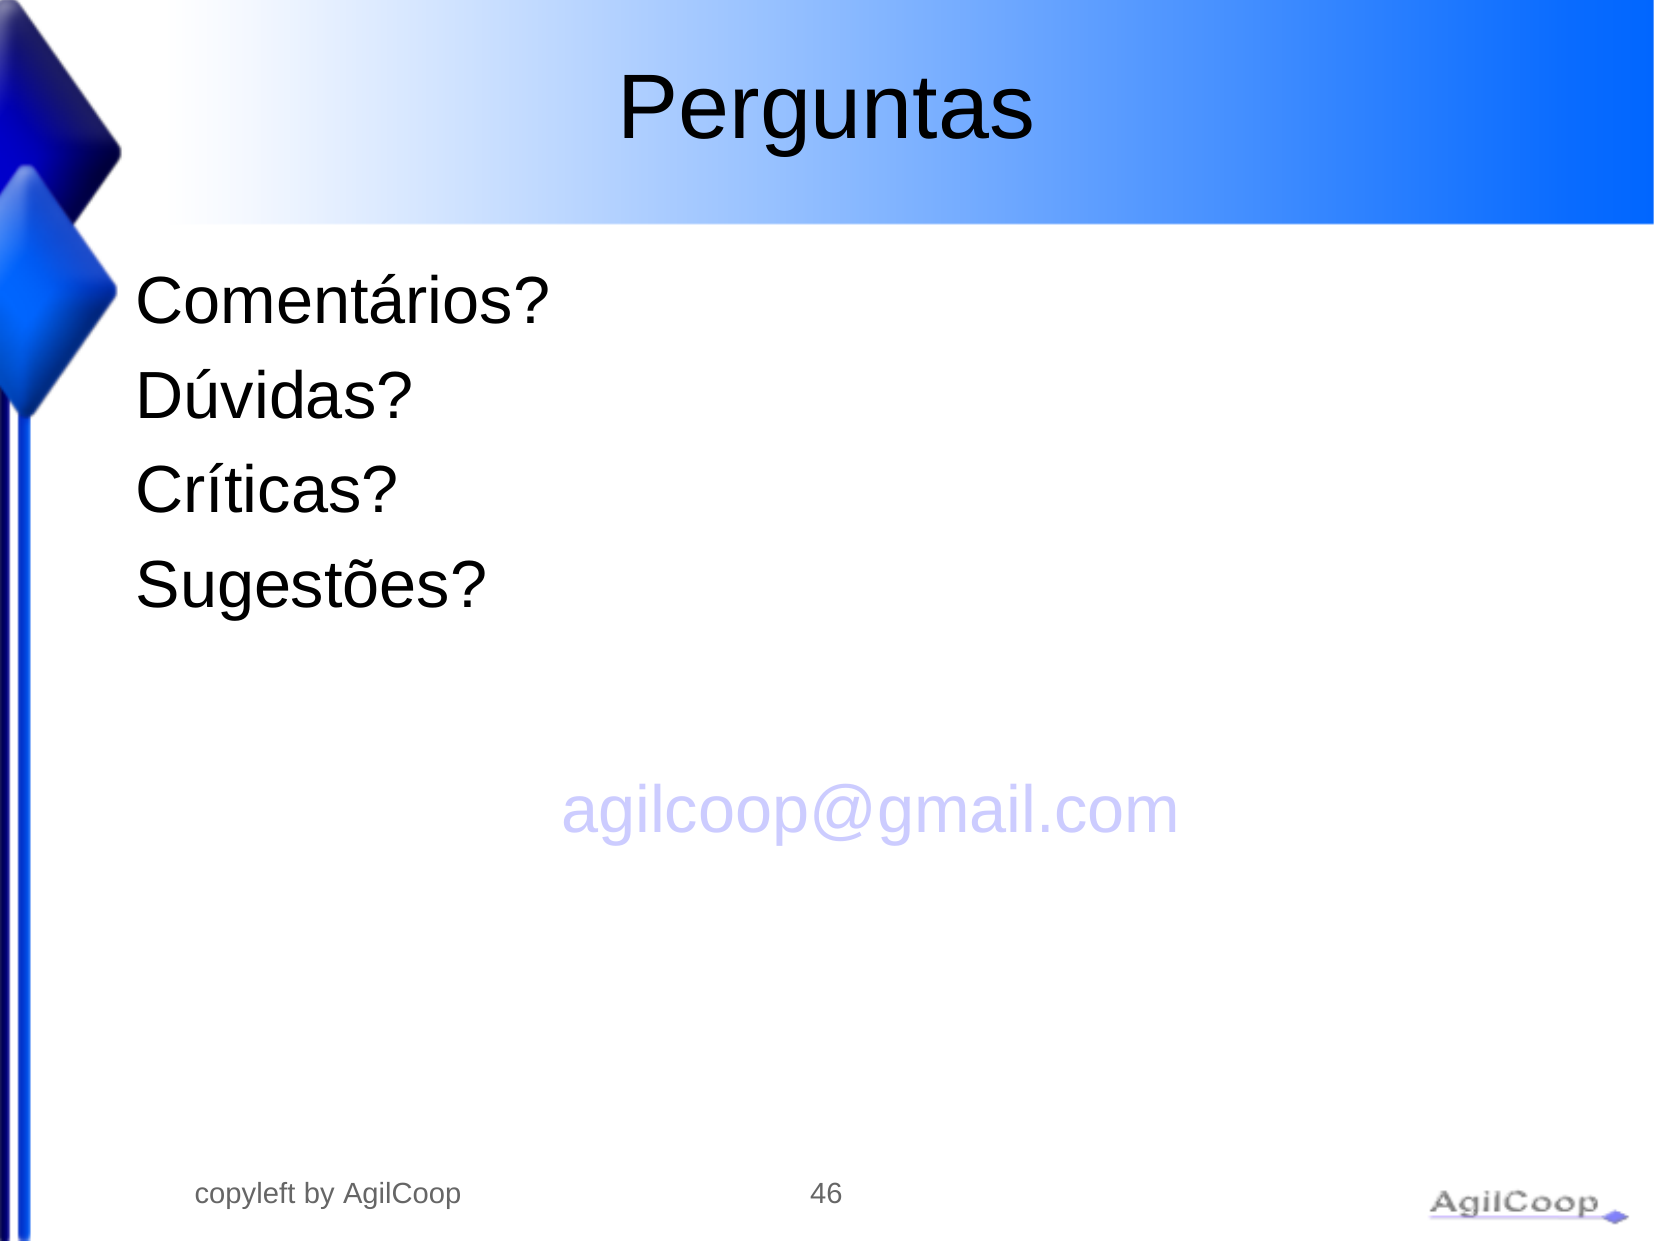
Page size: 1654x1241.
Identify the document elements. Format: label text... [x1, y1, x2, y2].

picture [0, 0, 1654, 1241]
title Perguntas [82, 60, 1571, 163]
list Comentários? Dúvidas? Críticas? Sugestões? agilcoop@gmail.com [118, 271, 1607, 878]
